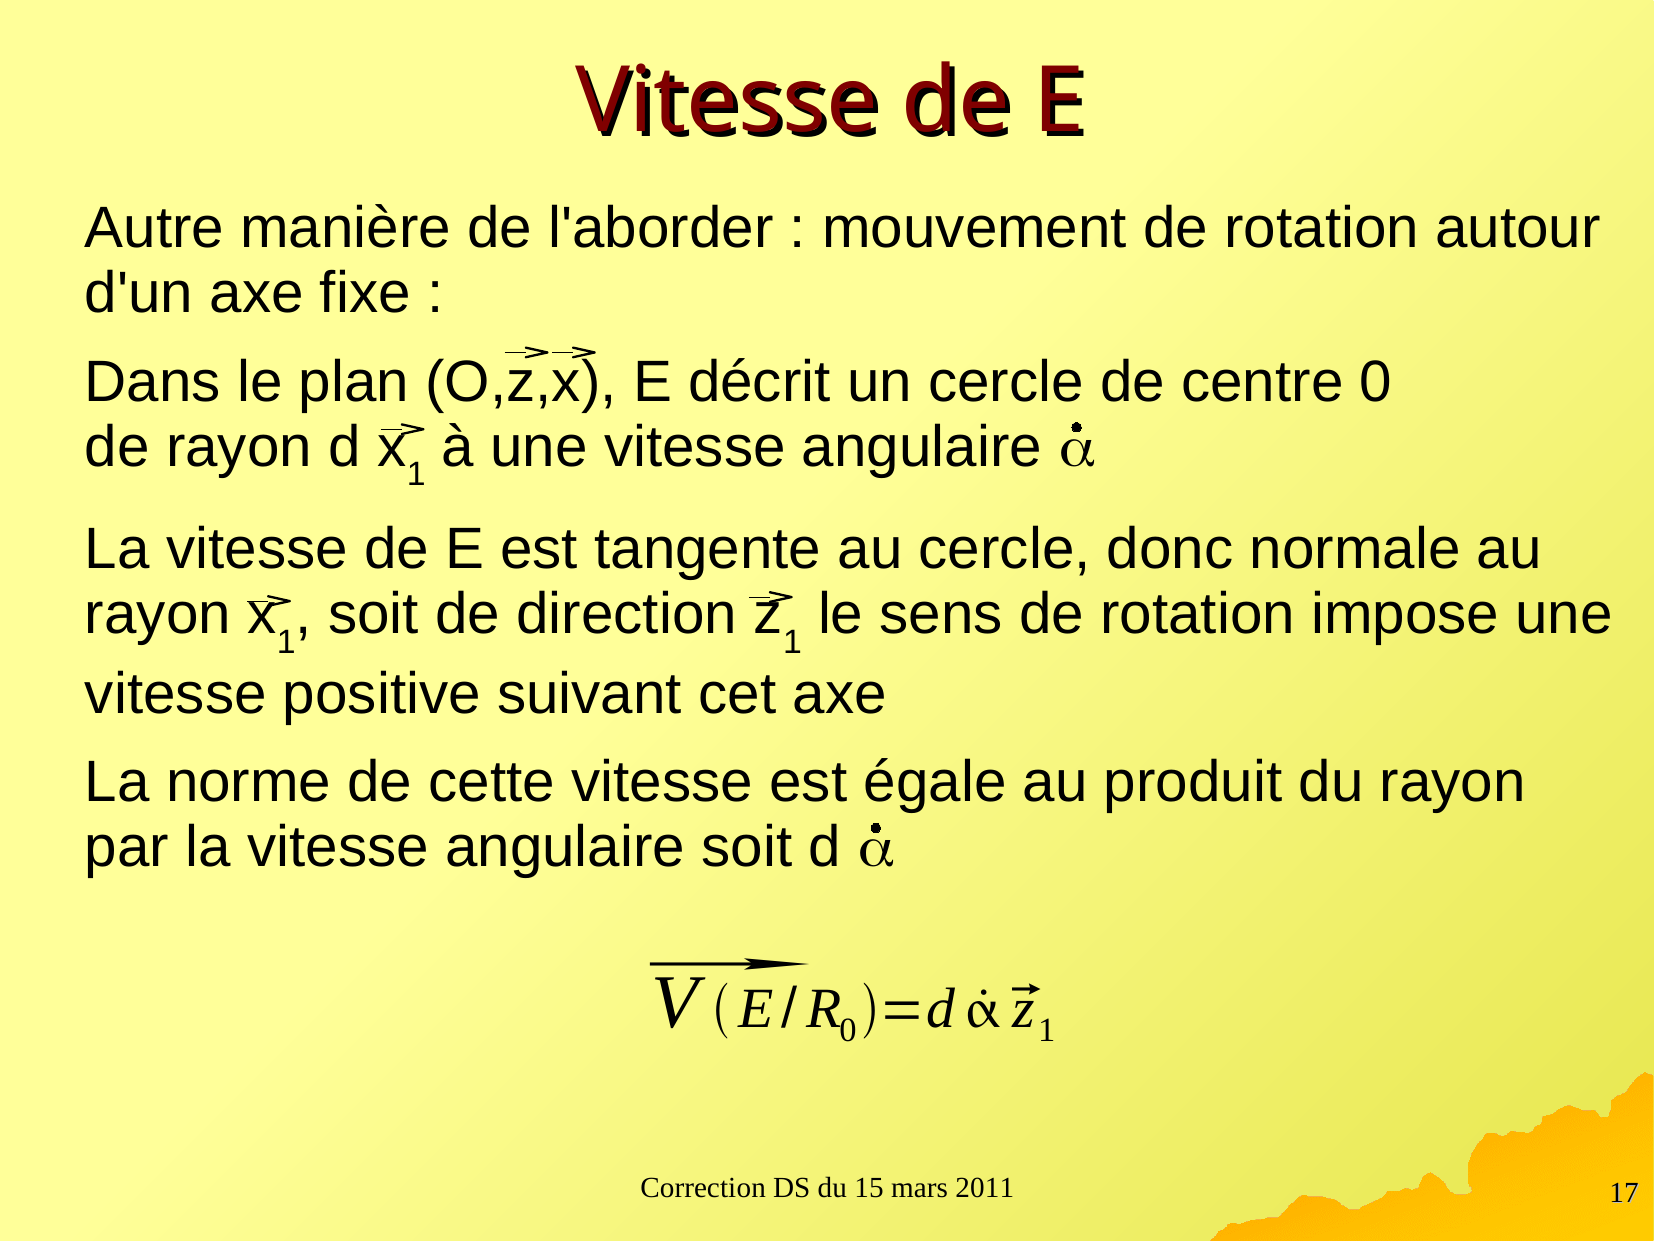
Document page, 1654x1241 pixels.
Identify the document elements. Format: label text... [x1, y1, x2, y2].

title Vitesse de E [85, 0, 1574, 187]
chart [618, 956, 1069, 1049]
text_box [871, 823, 881, 833]
text_box [1071, 422, 1082, 432]
text_box Autre manière de l'aborder : mouvement de rotation autour d'un axe fixe : Dans le plan (O,z,x), E décrit un cercle de centre 0 de rayon d x1 à une vitesse angulaire a La vitesse de E est tangente au cercle, donc normale au rayon x1, soit de direction z1 le sens de rotation impose une vitesse positive suivant cet axe La norme de cette vitesse est égale au produit du rayon par la vitesse angulaire soit d a [70, 187, 1646, 898]
